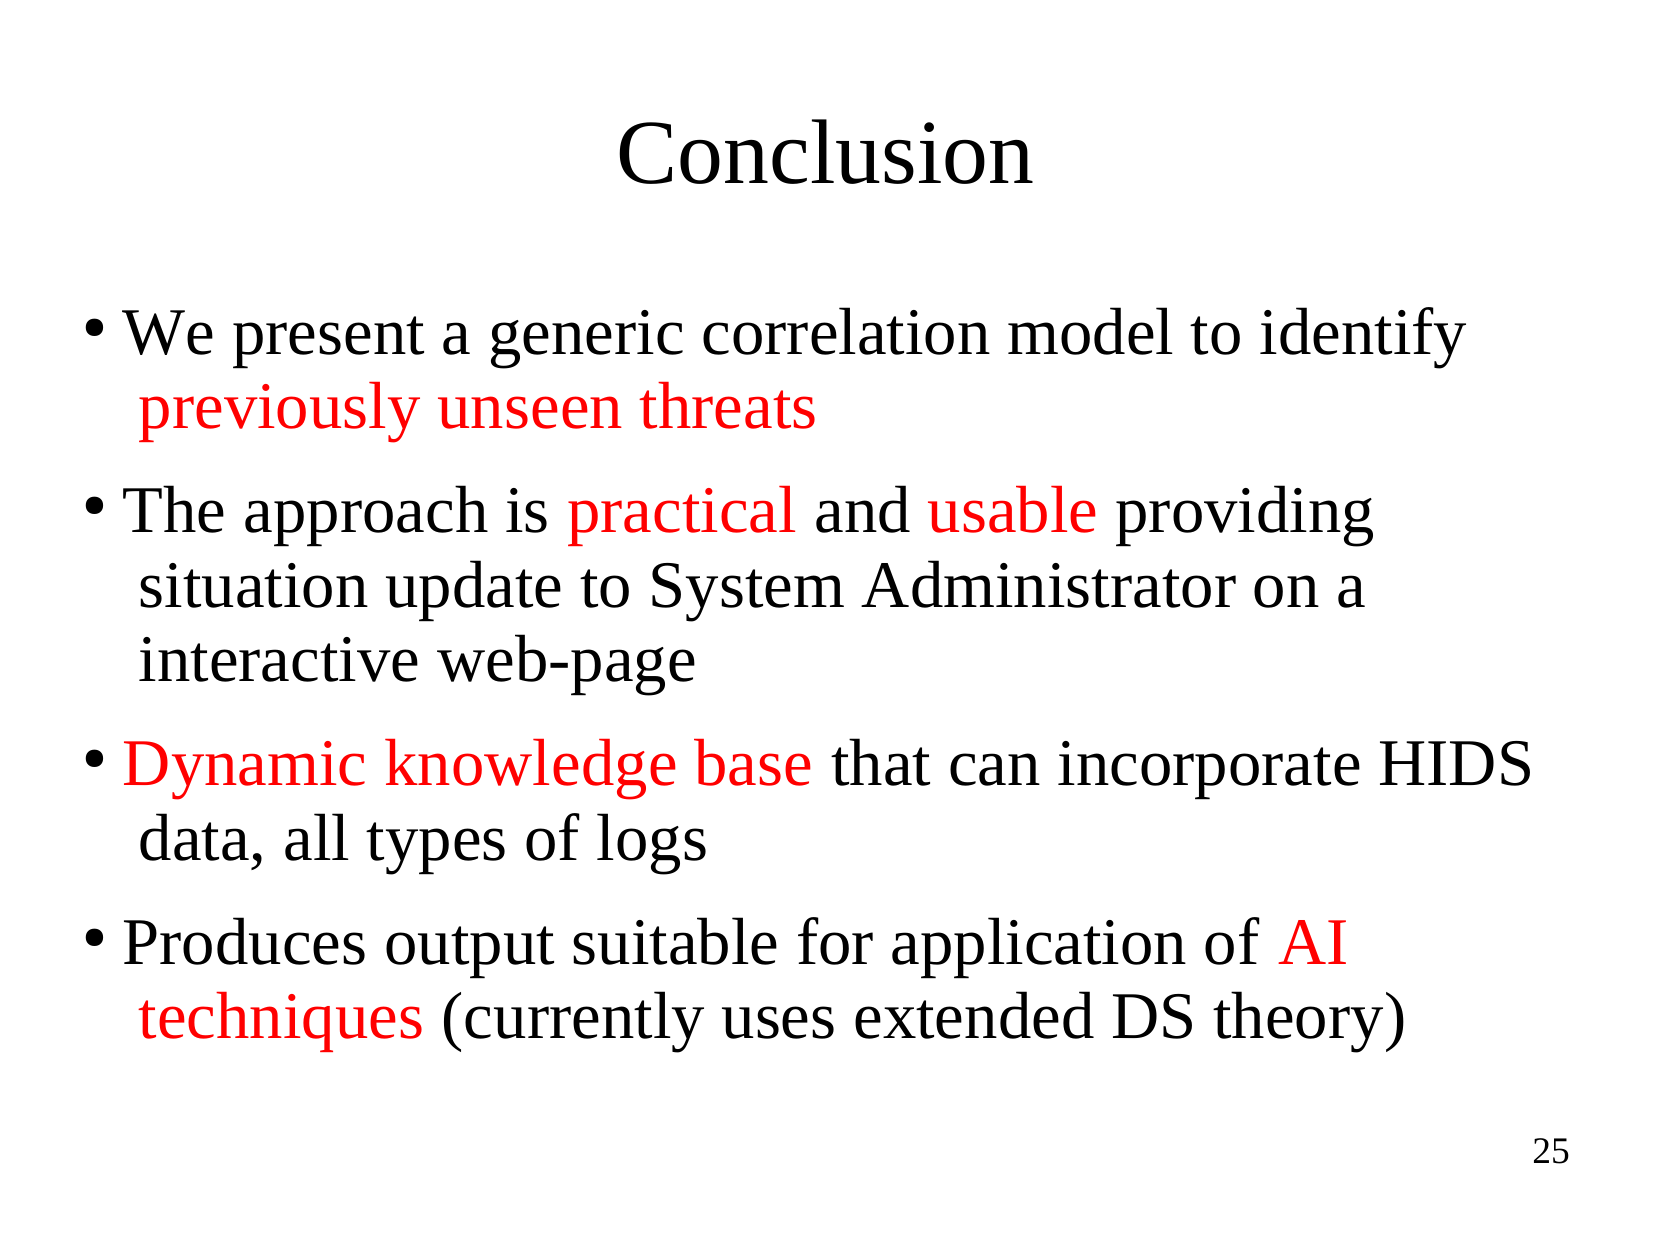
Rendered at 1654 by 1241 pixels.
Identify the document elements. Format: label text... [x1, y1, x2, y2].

list We present a generic correlation model to identify previously unseen threats The approach is practical and usable providing situation update to System Administrator on a interactive web-page Dynamic knowledge base that can incorporate HIDS data, all types of logs Produces output suitable for application of AI techniques (currently uses extended DS theory) [82, 290, 1570, 1109]
title Conclusion [82, 49, 1570, 256]
